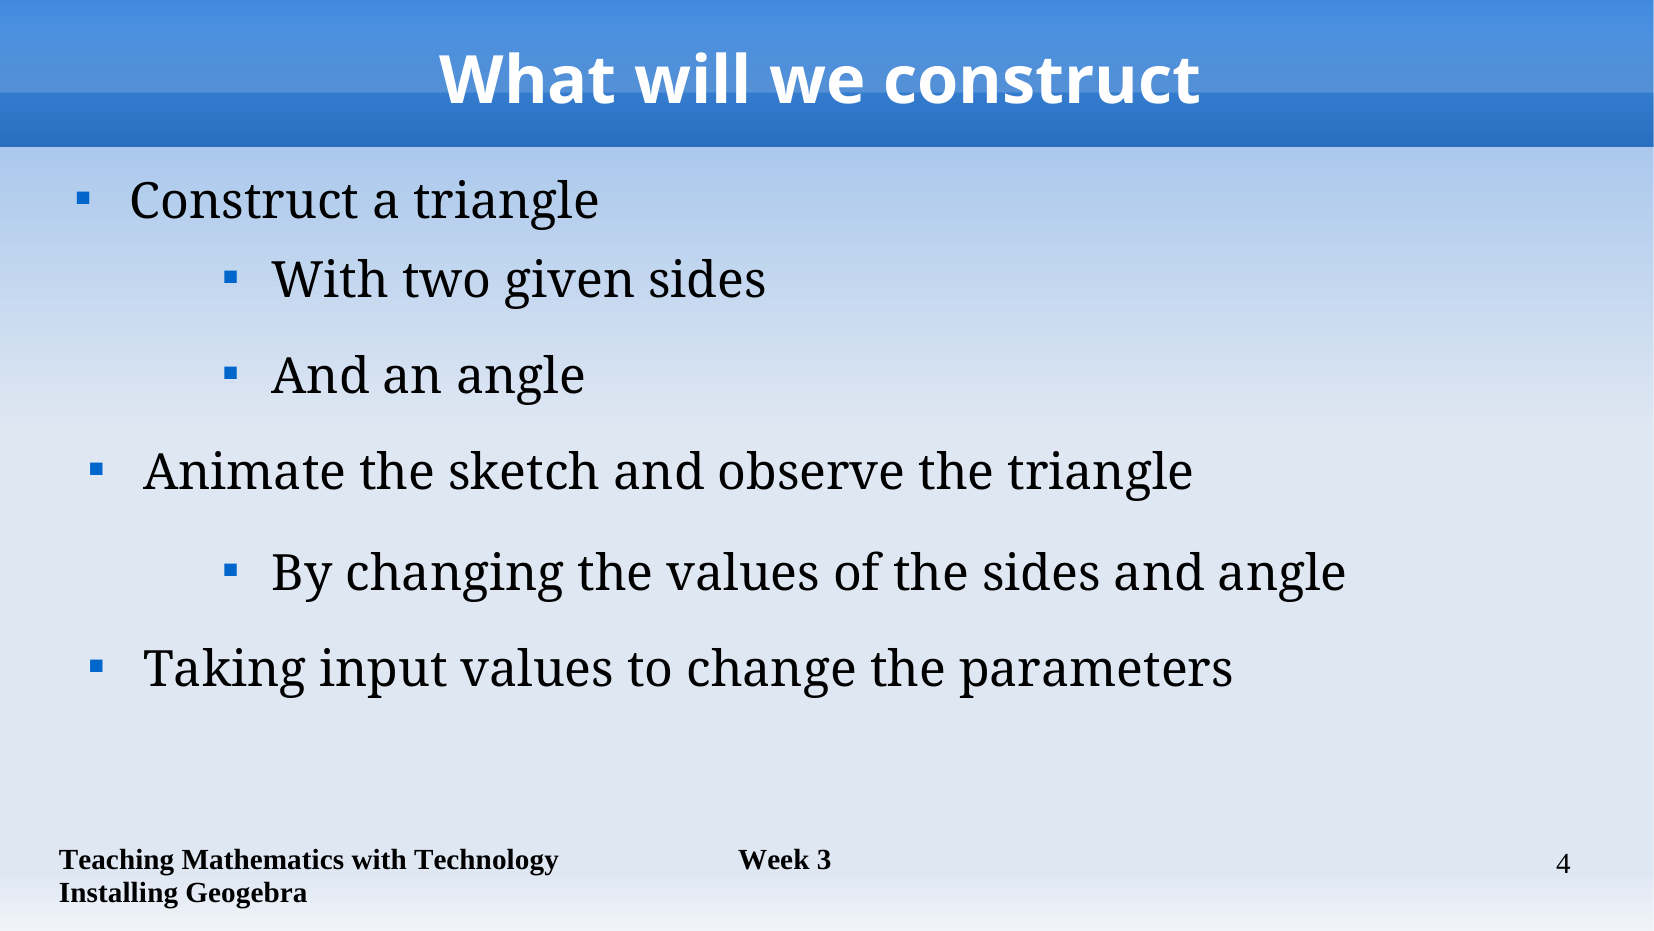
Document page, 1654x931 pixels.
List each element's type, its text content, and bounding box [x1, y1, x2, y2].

list Construct a triangle With two given sides And an angle Animate the sketch and observe the triangle By changing the values of the sides and angle Taking input values to change the parameters [59, 155, 1577, 828]
picture [0, 0, 1654, 931]
title What will we construct [76, 0, 1565, 155]
